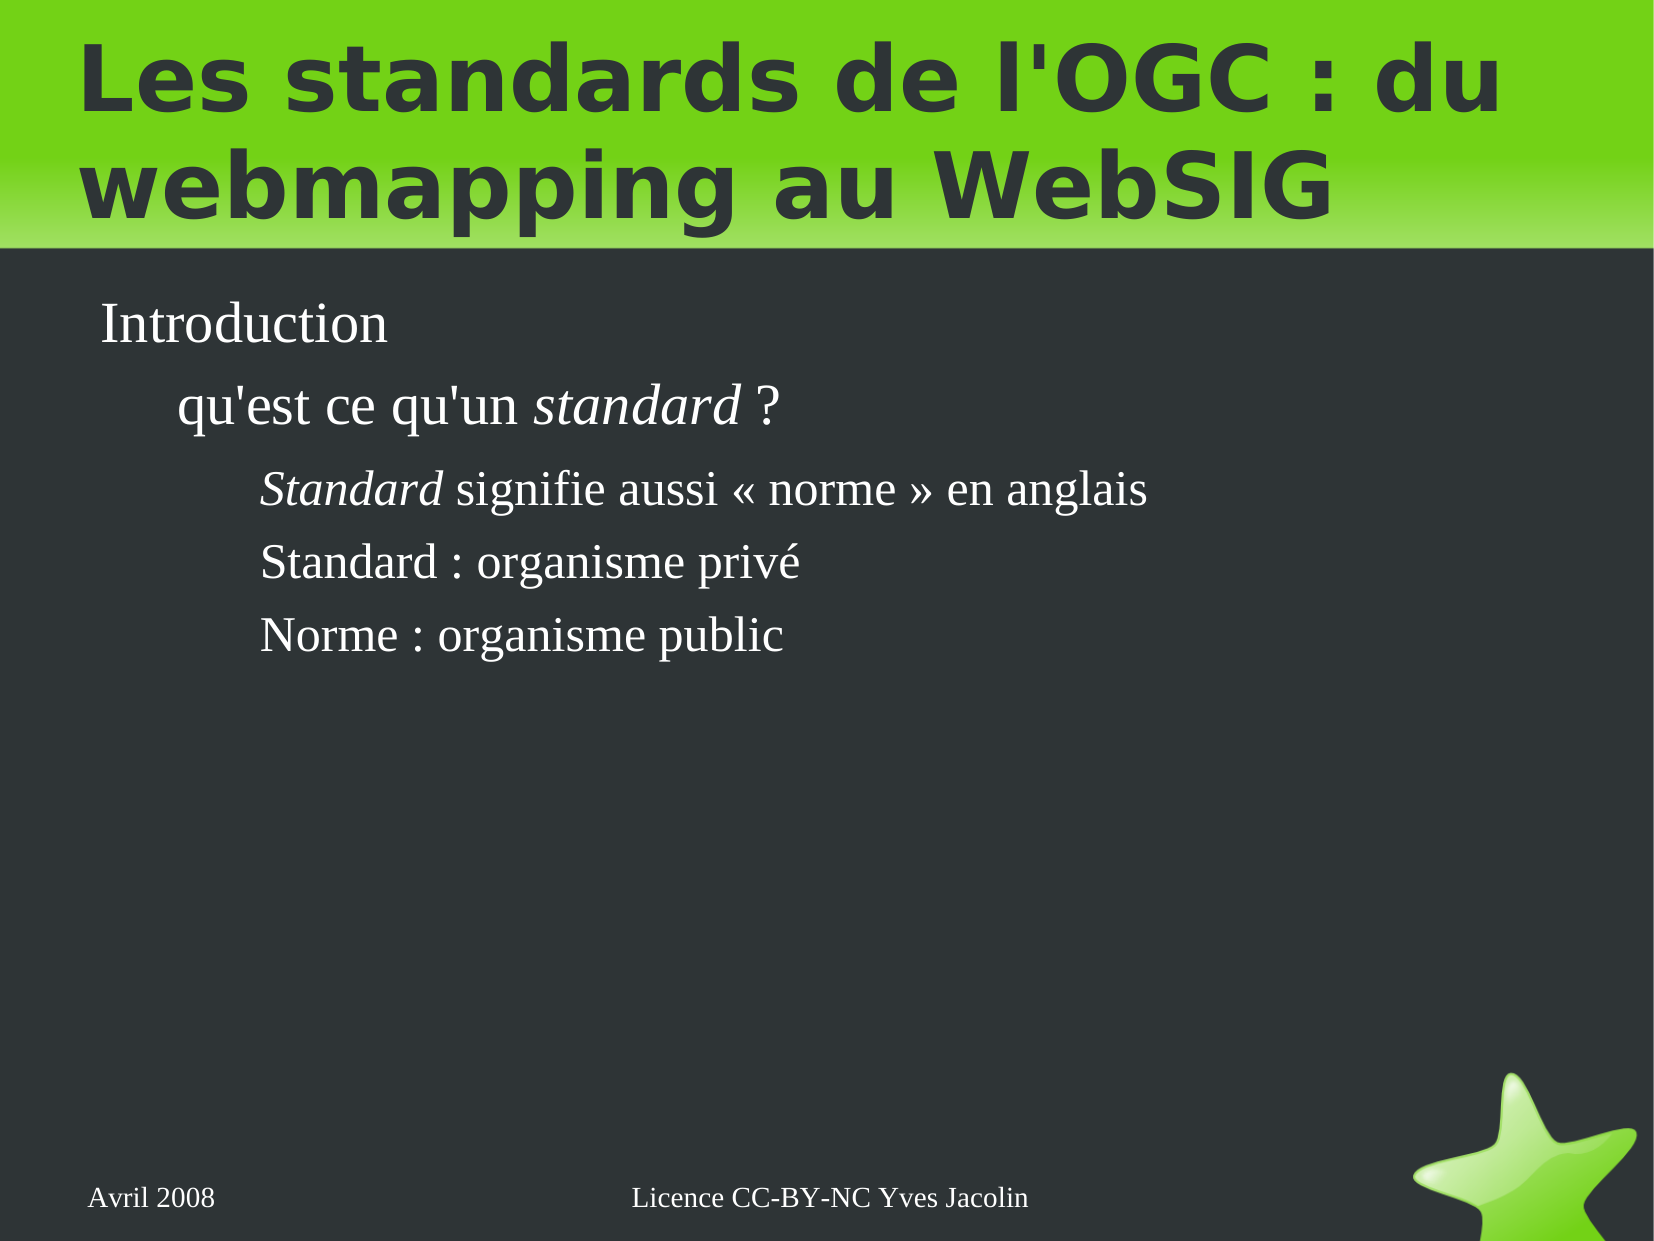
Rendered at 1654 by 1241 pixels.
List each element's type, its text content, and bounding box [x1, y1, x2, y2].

title Les standards de l'OGC : du webmapping au WebSIG [76, 25, 1565, 240]
list Introduction qu'est ce qu'un standard ? Standard signifie aussi « norme » en anglais Standard : organisme privé Norme : organisme public [82, 290, 1571, 1094]
picture [0, 0, 1654, 1241]
